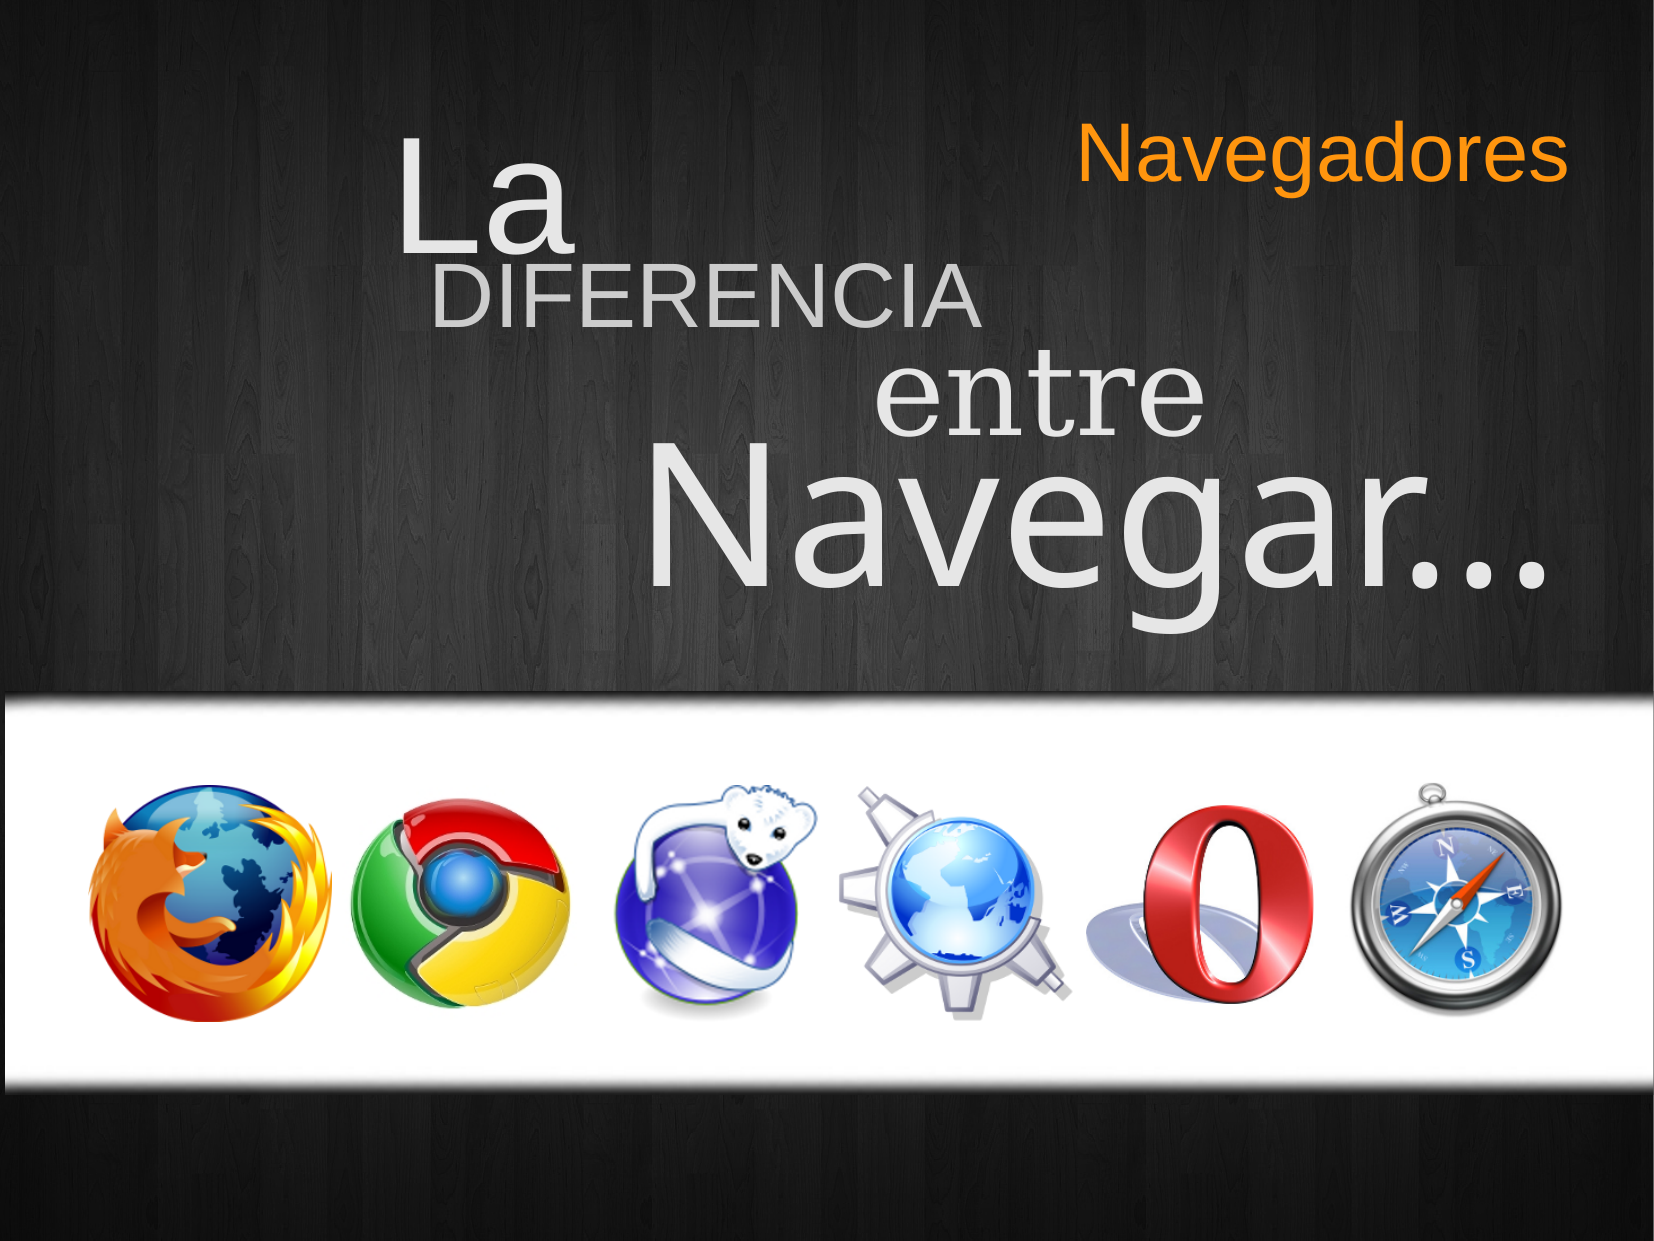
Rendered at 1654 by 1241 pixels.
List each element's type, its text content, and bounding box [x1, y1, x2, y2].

text_box entre [856, 312, 1241, 365]
text_box DIFERENCIA [413, 236, 1123, 355]
picture [0, 0, 1654, 1241]
text_box La [375, 94, 612, 296]
text_box Navegar... [620, 365, 1595, 650]
title Navegadores [82, 56, 1571, 250]
